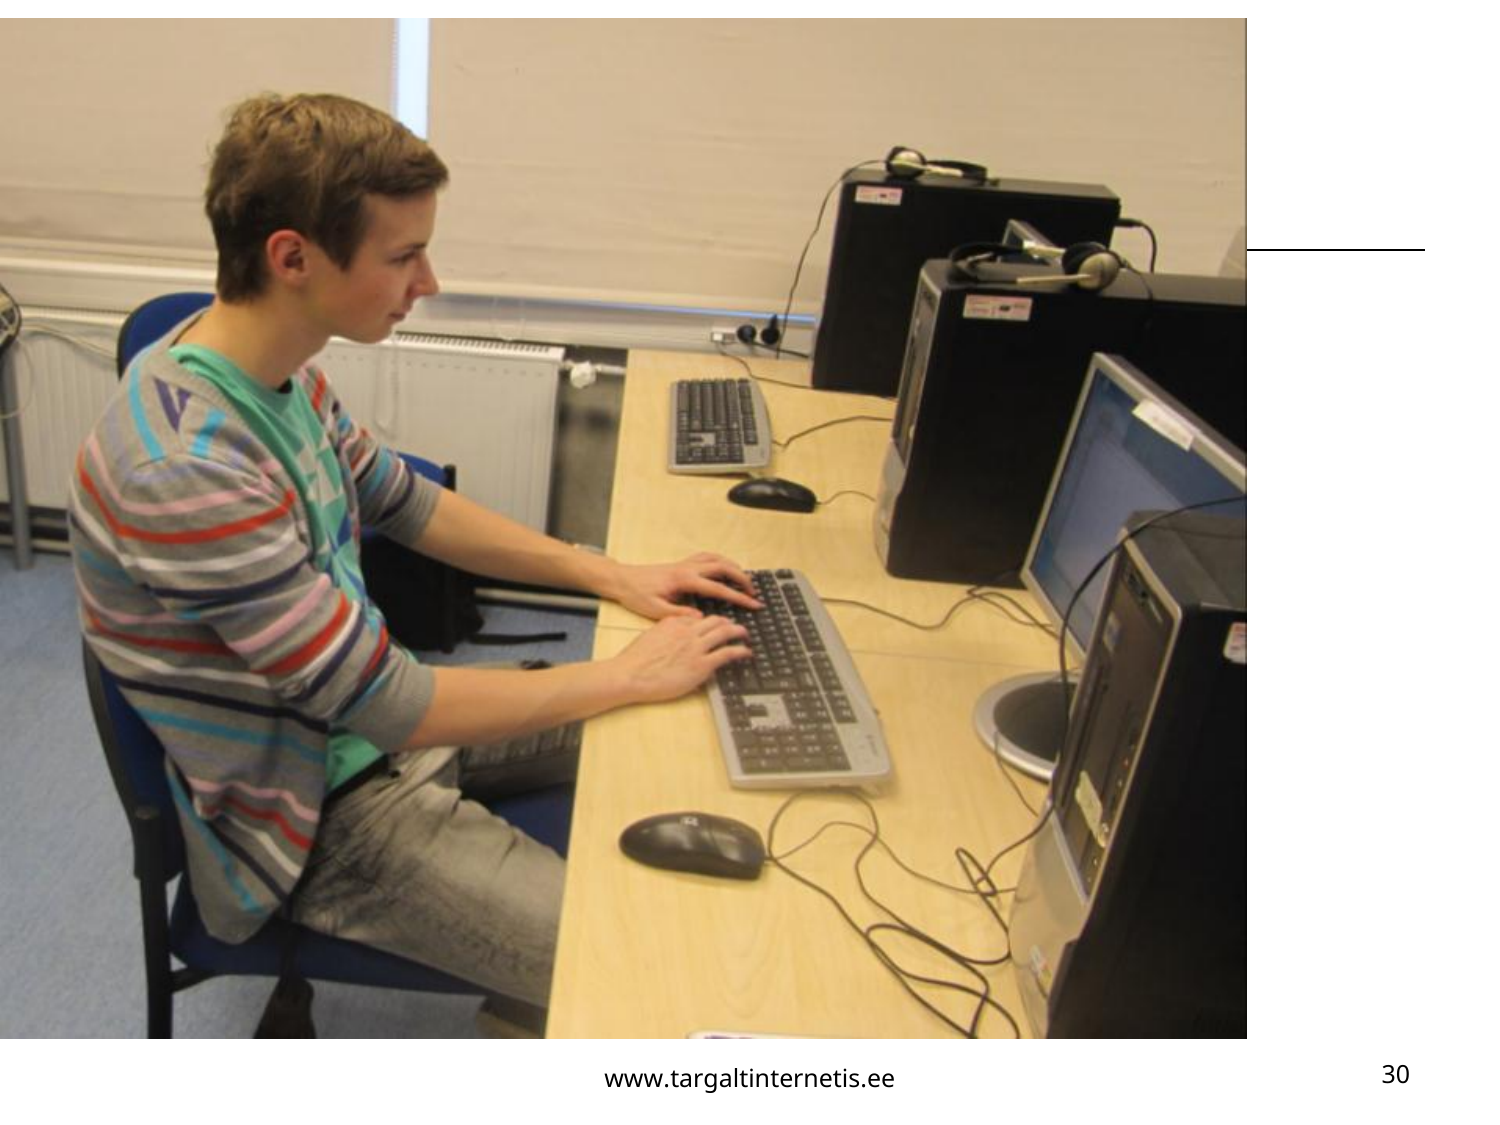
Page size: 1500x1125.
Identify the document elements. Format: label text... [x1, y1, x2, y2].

text_box <number> [1074, 1025, 1426, 1101]
text_box www.targaltinternetis.ee [512, 1025, 988, 1101]
picture [0, 18, 1247, 1039]
